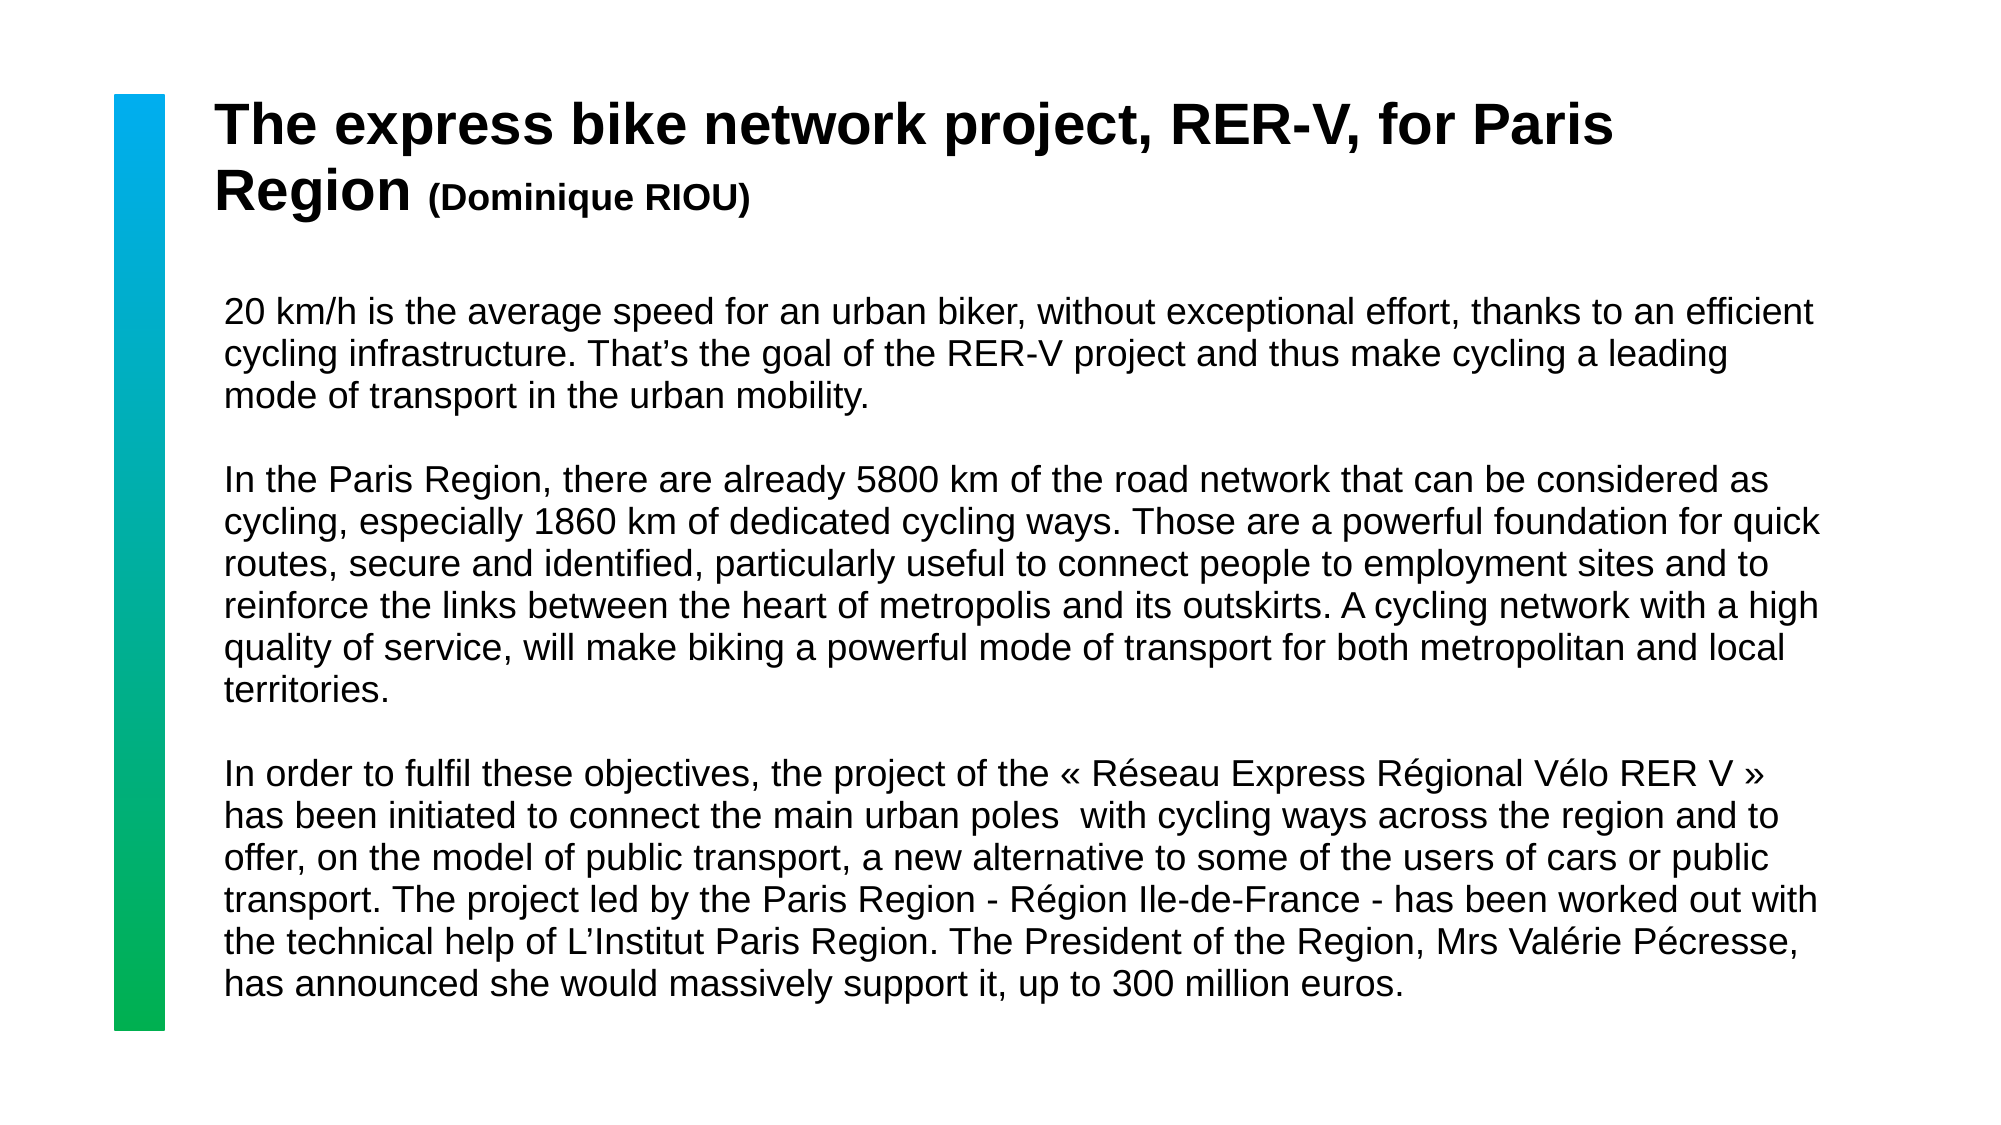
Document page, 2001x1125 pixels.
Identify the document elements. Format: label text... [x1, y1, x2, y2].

text_box [114, 94, 165, 593]
text_box 20 km/h is the average speed for an urban biker, without exceptional effort, thanks to an efficient cycling infrastructure. That’s the goal of the RER-V project and thus make cycling a leading mode of transport in the urban mobility. In the Paris Region, there are already 5800 km of the road network that can be considered as cycling, especially 1860 km of dedicated cycling ways. Those are a powerful foundation for quick routes, secure and identified, particularly useful to connect people to employment sites and to reinforce the links between the heart of metropolis and its outskirts. A cycling network with a high quality of service, will make biking a powerful mode of transport for both metropolitan and local territories. In order to fulfil these objectives, the project of the « Réseau Express Régional Vélo RER V » has been initiated to connect the main urban poles with cycling ways across the region and to offer, on the model of public transport, a new alternative to some of the users of cars or public transport. The project led by the Paris Region - Région Ile-de-France - has been worked out with the technical help of L’Institut Paris Region. The President of the Region, Mrs Valérie Pécresse, has announced she would massively support it, up to 300 million euros. [209, 283, 1843, 1013]
text_box [114, 765, 165, 1031]
text_box The express bike network project, RER-V, for Paris Region (Dominique RIOU) [199, 84, 1834, 230]
